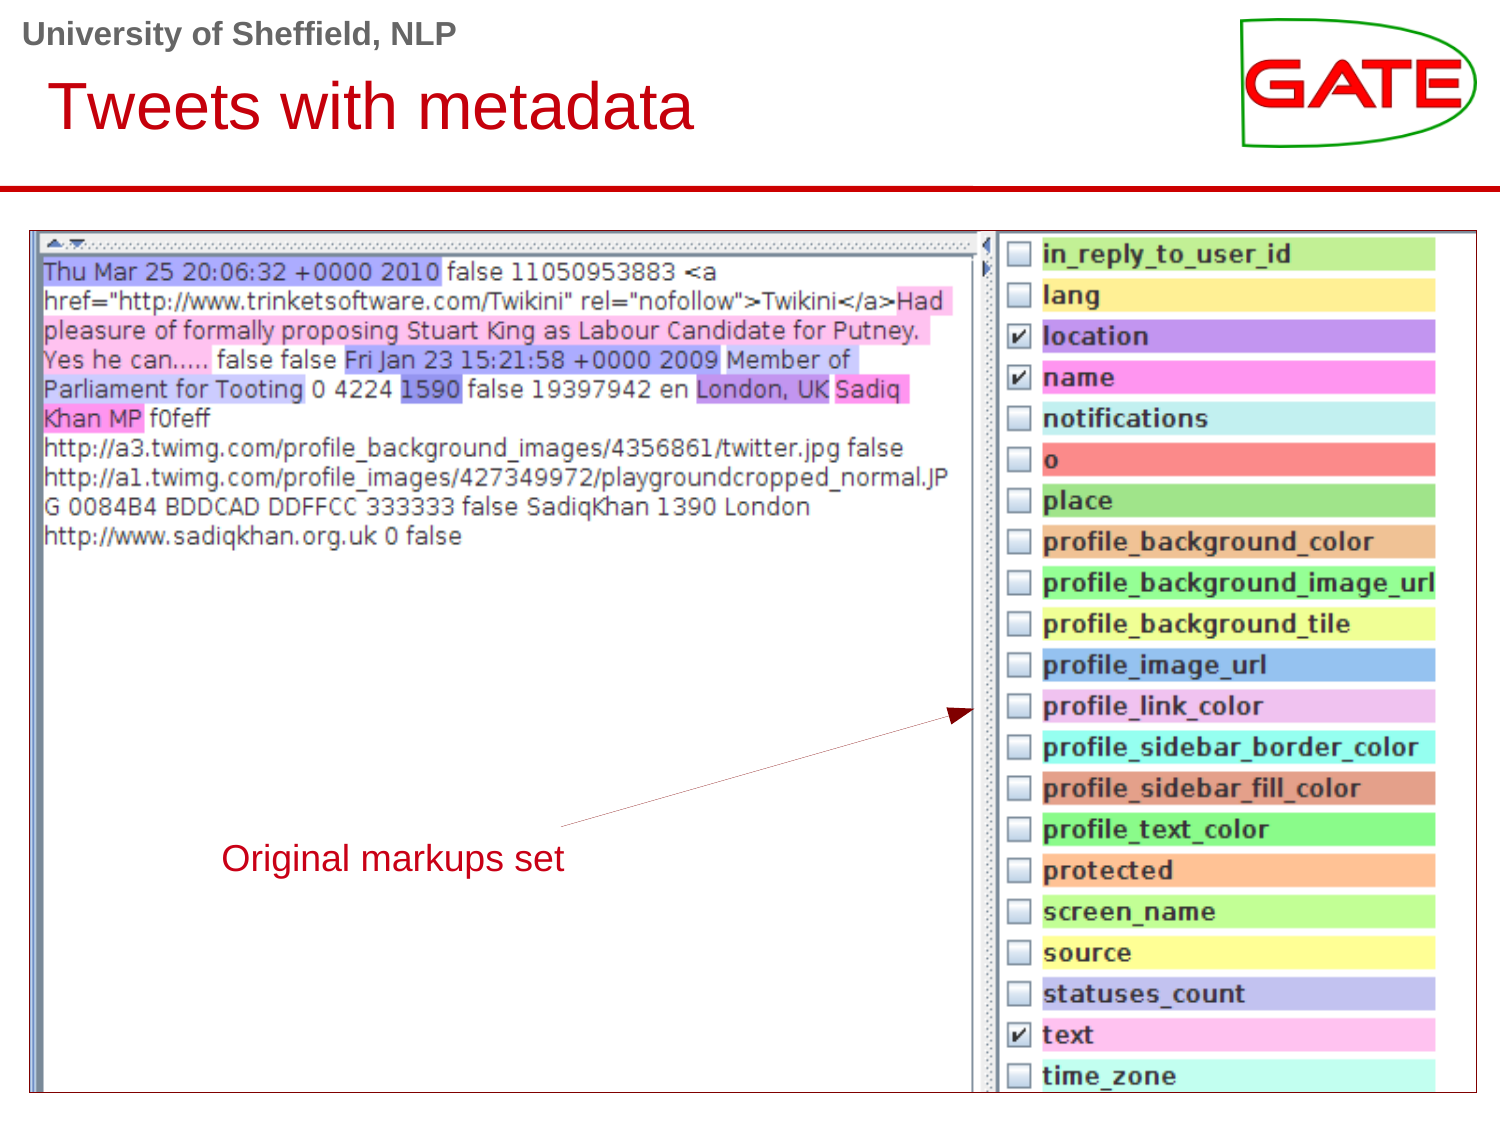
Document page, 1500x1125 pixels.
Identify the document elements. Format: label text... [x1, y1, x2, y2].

picture [1240, 18, 1477, 148]
text_box Original markups set [206, 826, 580, 887]
picture [29, 230, 1477, 1093]
title Tweets with metadata [47, 47, 1267, 168]
